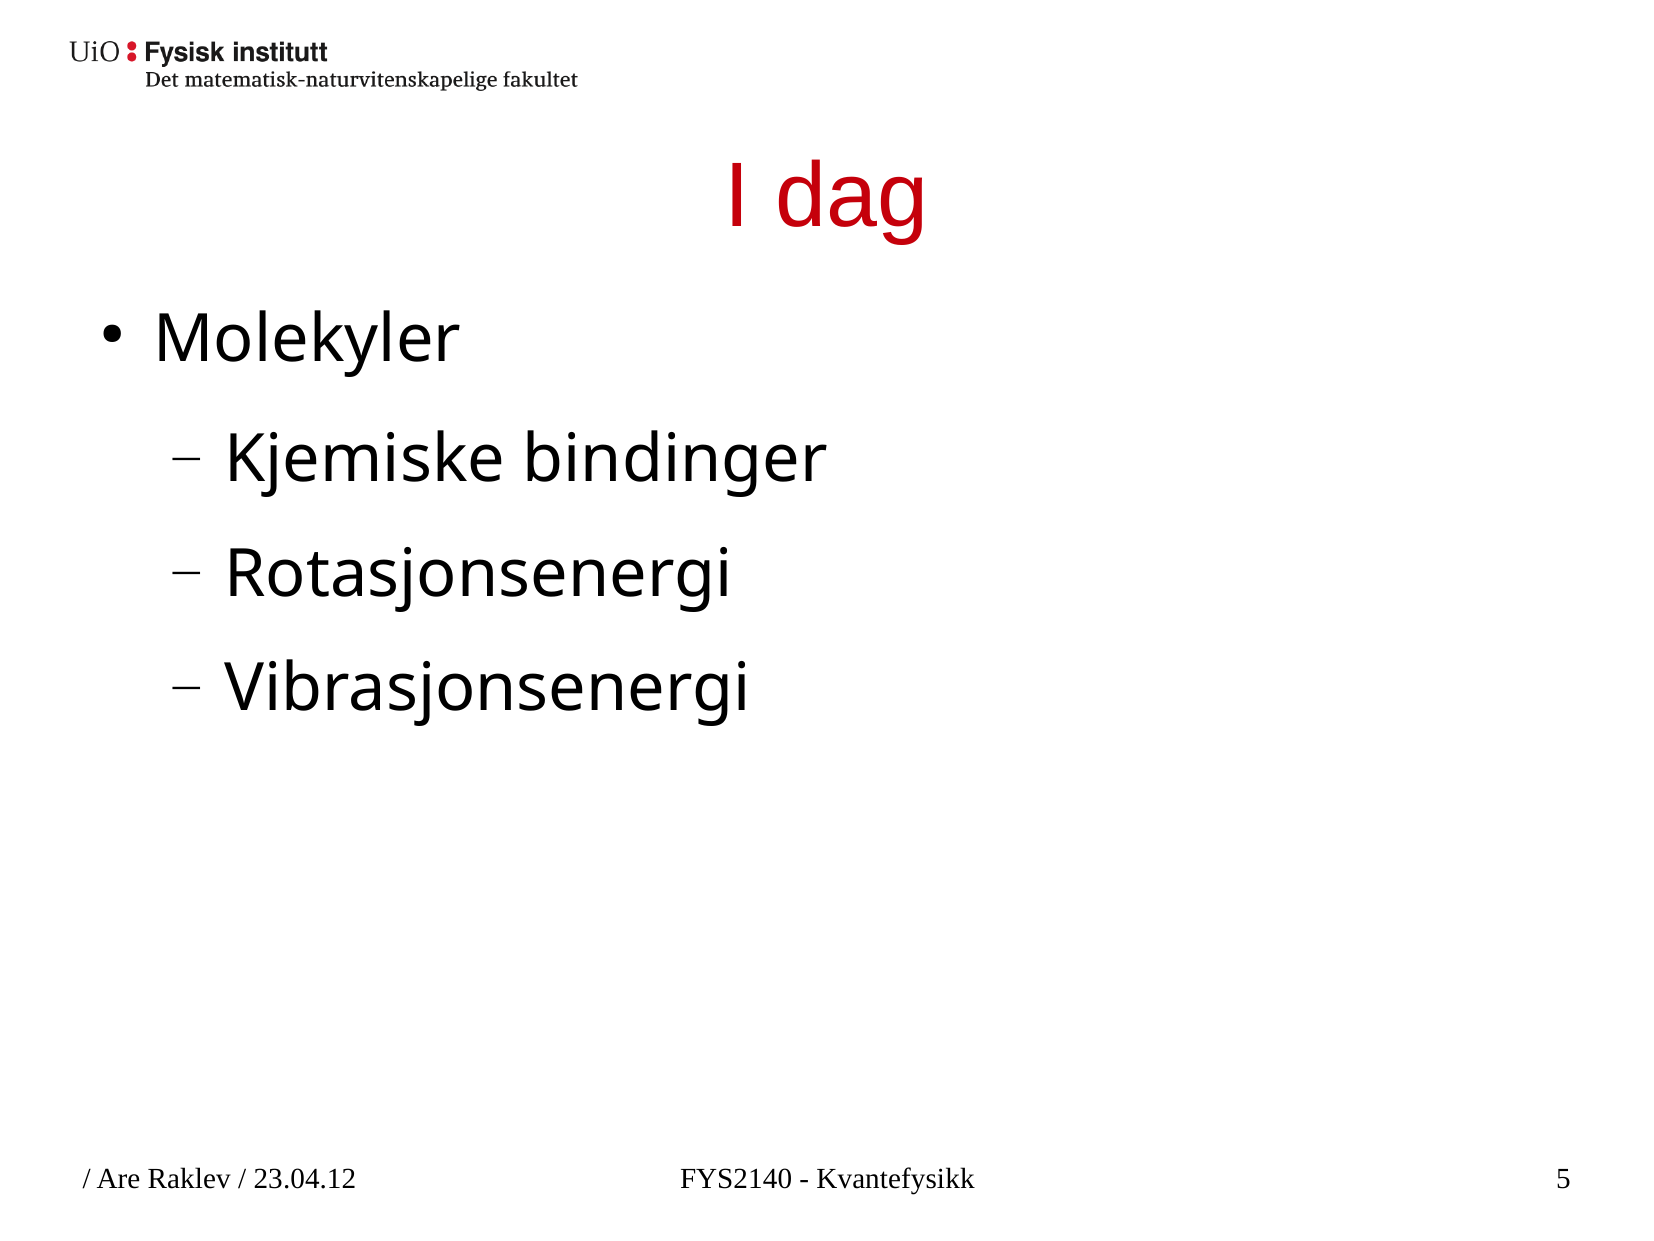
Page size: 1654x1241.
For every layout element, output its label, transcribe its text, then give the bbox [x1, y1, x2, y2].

title I dag [82, 90, 1571, 290]
picture [68, 37, 581, 93]
list Molekyler Kjemiske bindinger Rotasjonsenergi Vibrasjonsenergi [82, 290, 1613, 1094]
